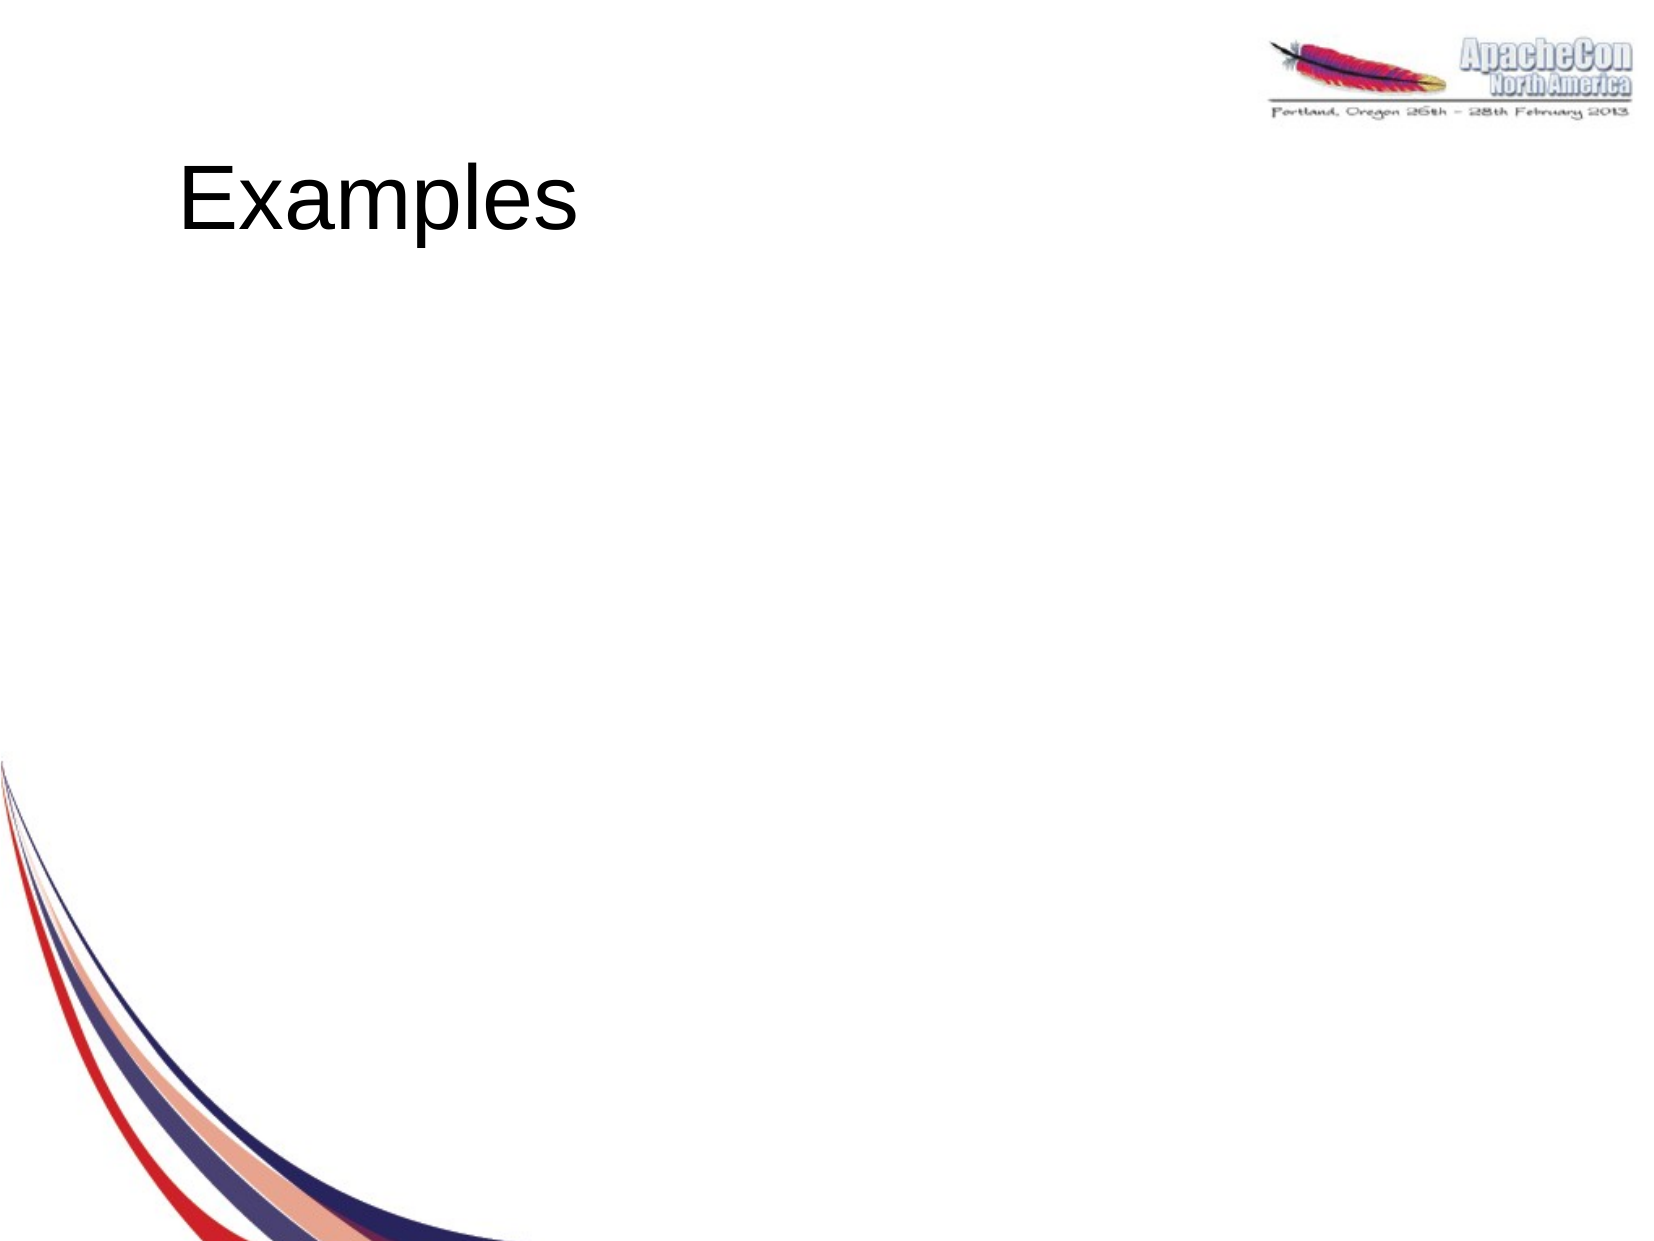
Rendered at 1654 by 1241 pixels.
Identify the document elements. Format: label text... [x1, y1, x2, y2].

title Examples [177, 146, 1536, 250]
picture [0, 0, 1654, 1241]
